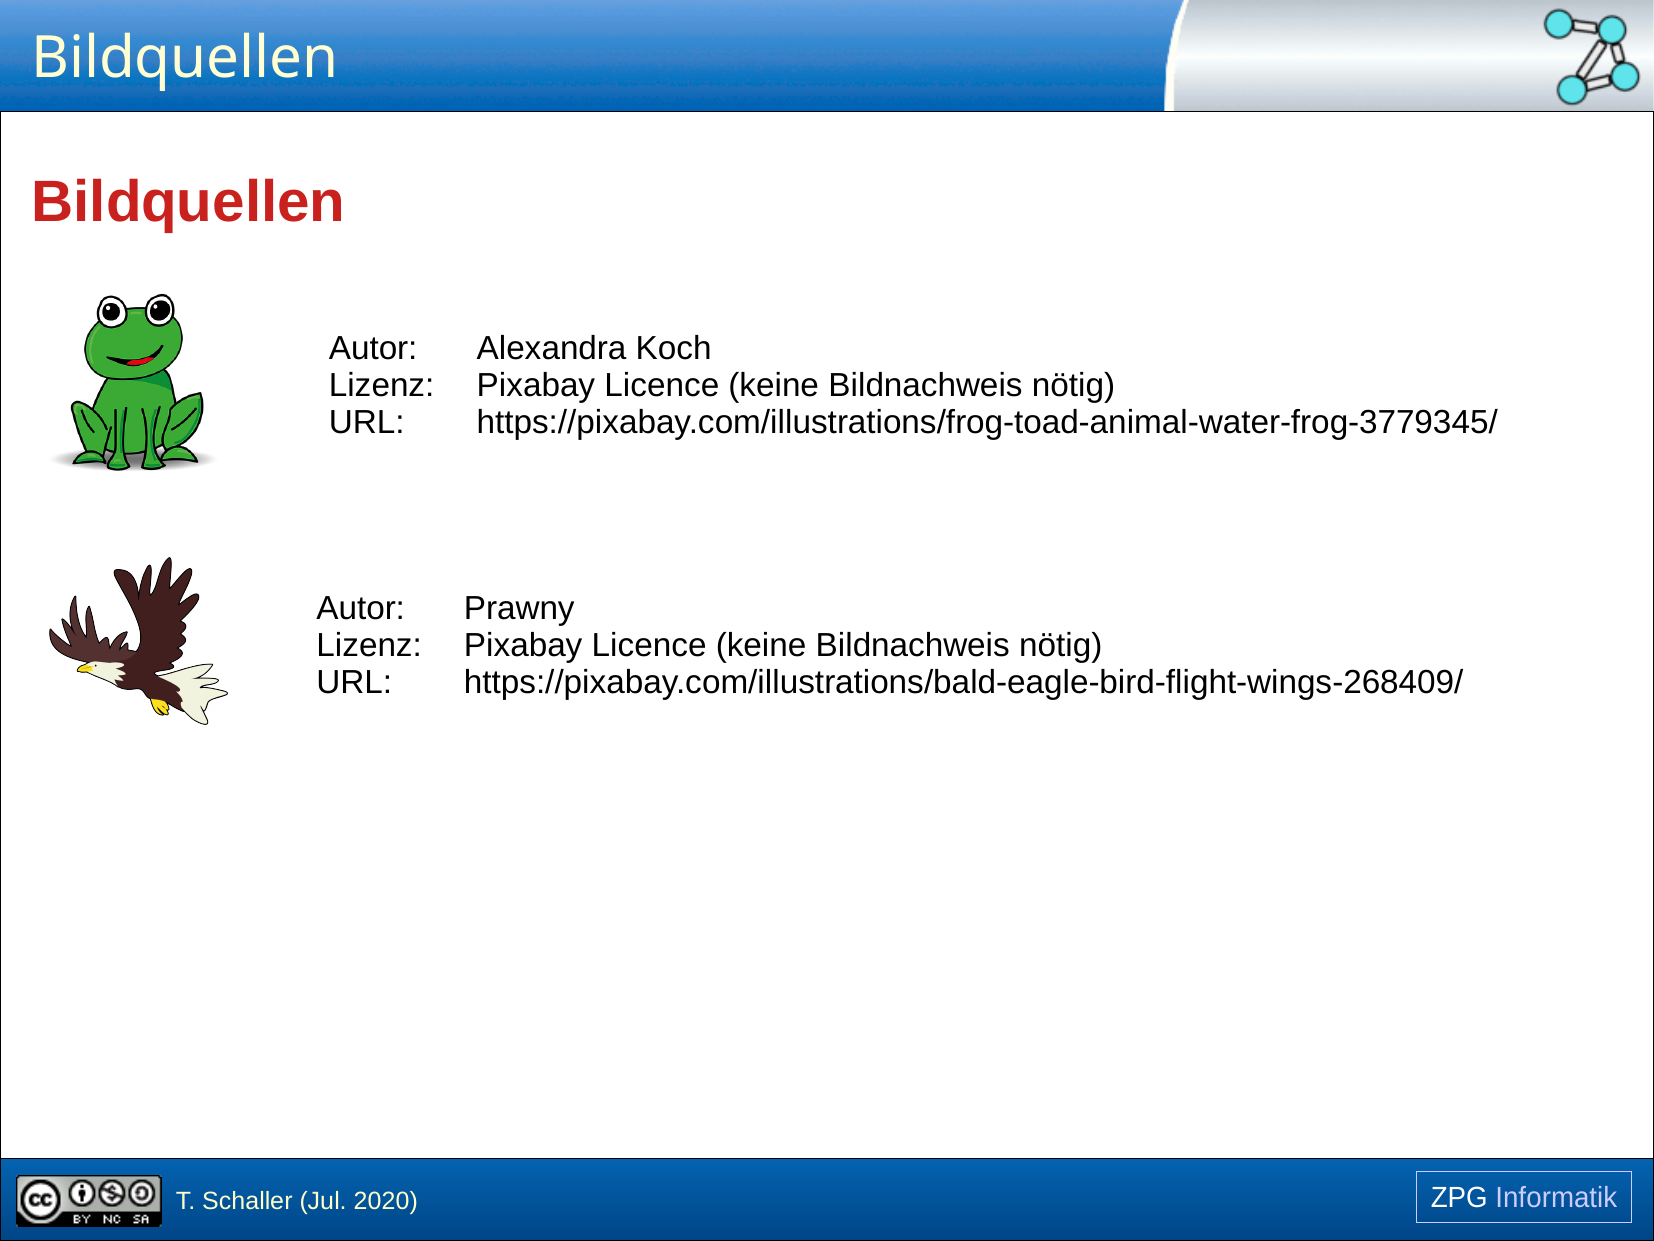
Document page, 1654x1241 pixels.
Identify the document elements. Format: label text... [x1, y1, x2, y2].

title Bildquellen [31, 16, 1151, 94]
text_box Autor: Alexandra Koch Lizenz: Pixabay Licence (keine Bildnachweis nötig) URL: https://pixabay.com/illustrations/frog-toad-animal-water-frog-3779345/ [314, 322, 1614, 491]
text_box Bildquellen [31, 168, 900, 235]
picture [0, 259, 330, 525]
picture [16, 1175, 162, 1227]
text_box Autor: Prawny Lizenz: Pixabay Licence (keine Bildnachweis nötig) URL: https://pixabay.com/illustrations/bald-eagle-bird-flight-wings-268409/ [301, 581, 1601, 750]
picture [49, 557, 228, 725]
picture [0, 0, 1654, 111]
